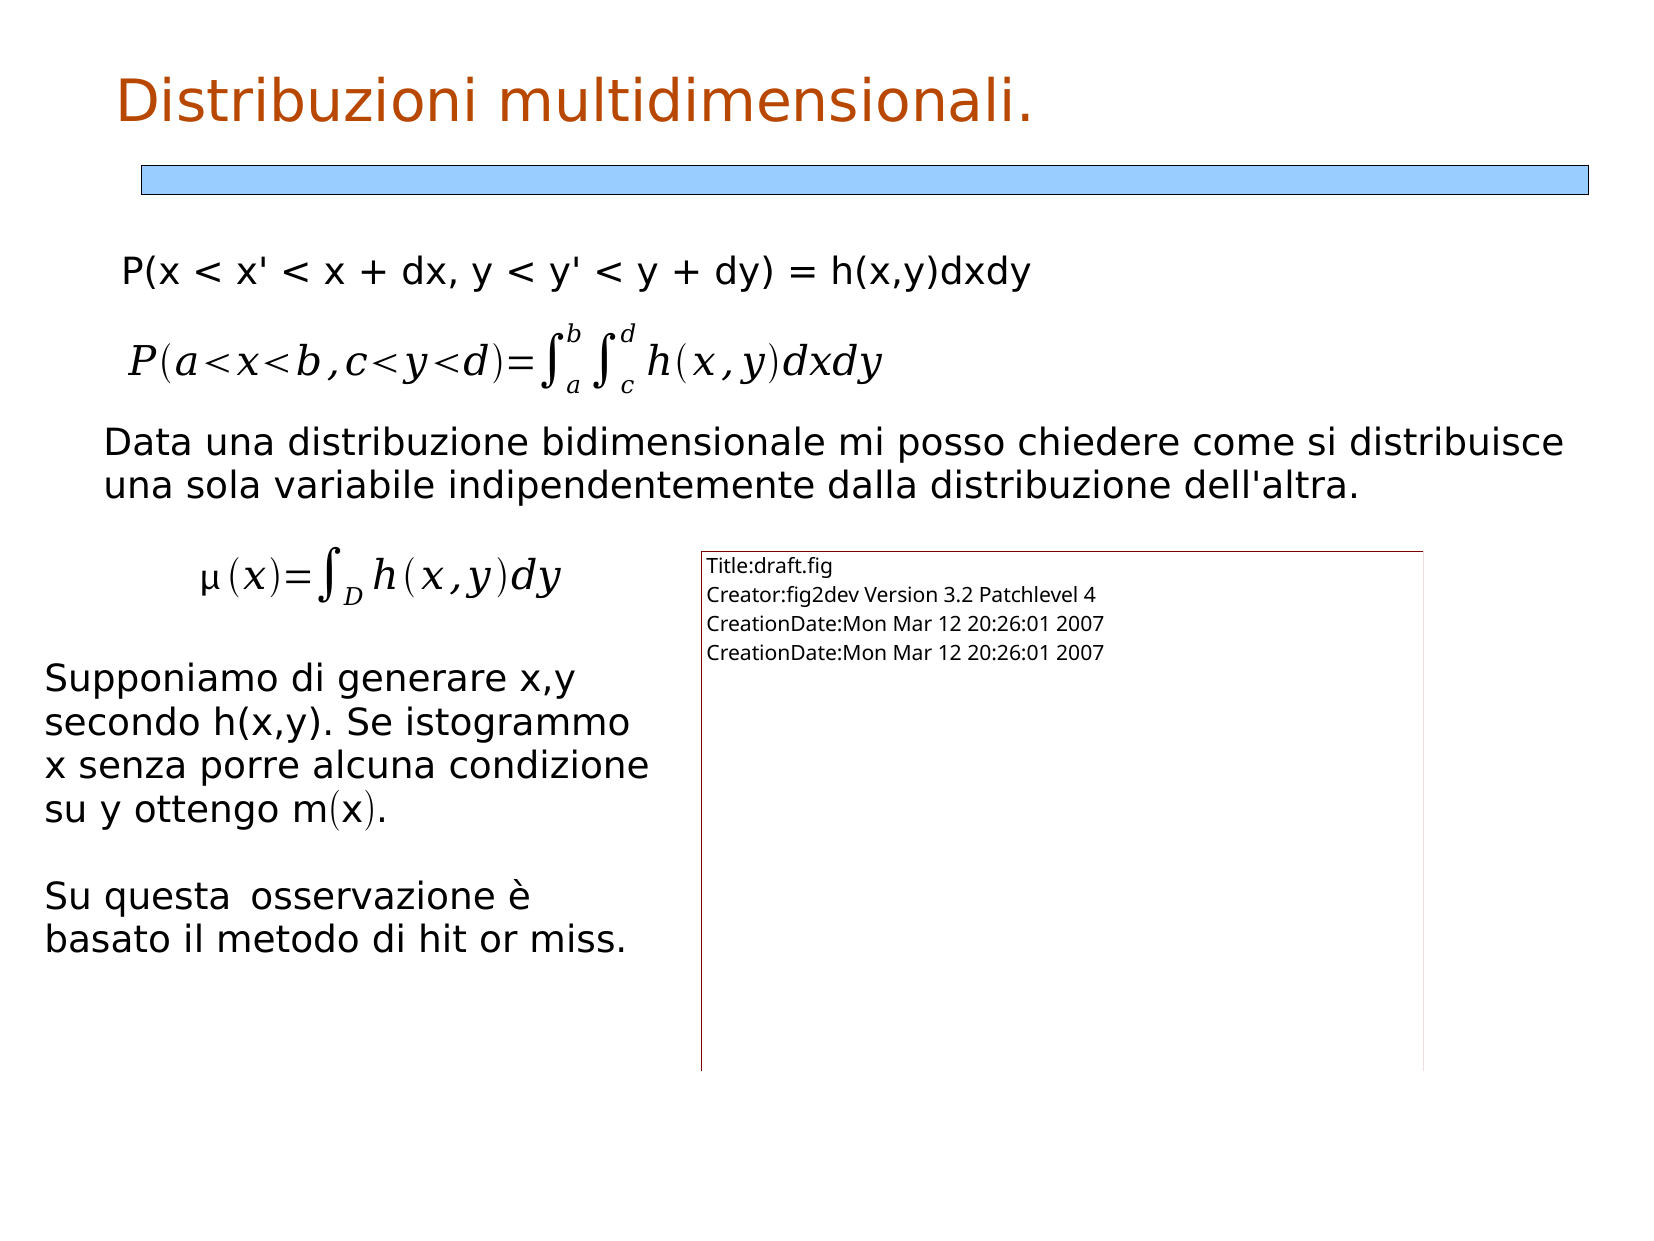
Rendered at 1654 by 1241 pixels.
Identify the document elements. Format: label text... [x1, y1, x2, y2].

chart [118, 318, 891, 399]
picture [699, 549, 1424, 1071]
chart [189, 543, 571, 612]
text_box Data una distribuzione bidimensionale mi posso chiedere come si distribuisce una sola variabile indipendentemente dalla distribuzione dell'altra. [88, 413, 1625, 516]
text_box Supponiamo di generare x,y secondo h(x,y). Se istogrammo x senza porre alcuna condizione su y ottengo m(x). Su questa osservazione è basato il metodo di hit or miss. [29, 649, 680, 975]
text_box P(x < x' < x + dx, y < y' < y + dy) = h(x,y)dxdy [106, 242, 1140, 344]
text_box Distribuzioni multidimensionali. [100, 59, 1282, 143]
